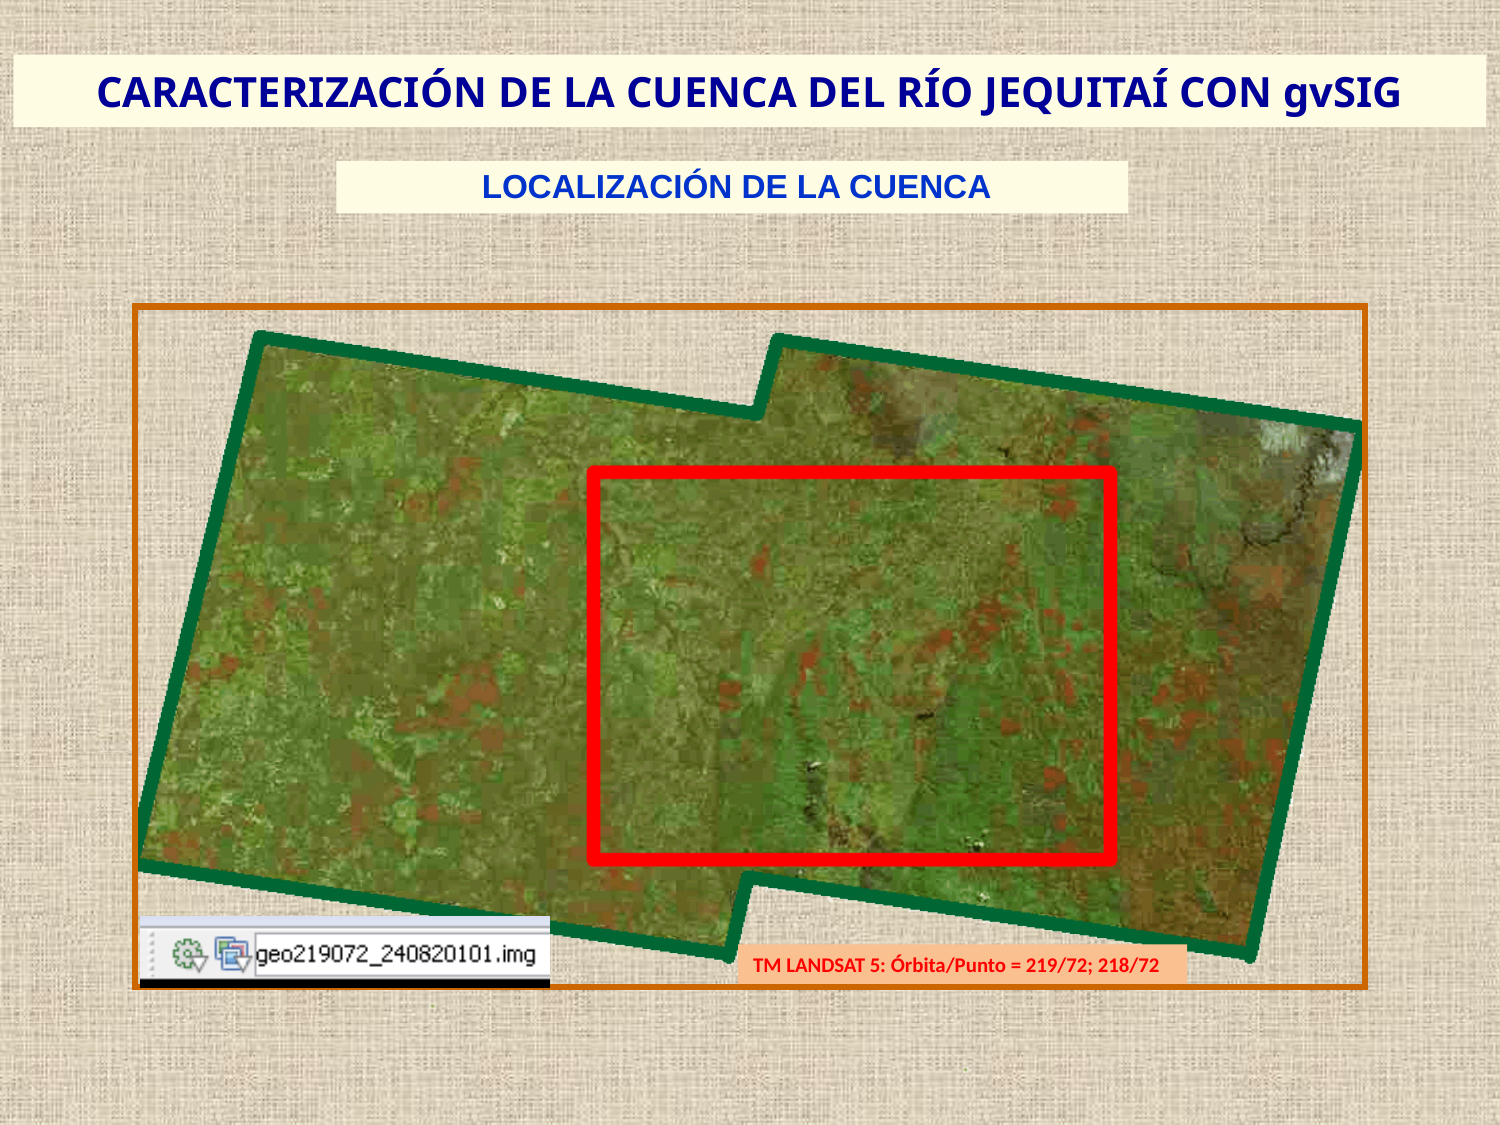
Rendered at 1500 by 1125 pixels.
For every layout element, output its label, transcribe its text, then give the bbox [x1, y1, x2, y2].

text_box TM LANDSAT 5: Órbita/Punto = 219/72; 218/72 [738, 944, 1188, 984]
text_box CARACTERIZACIÓN DE LA CUENCA DEL RÍO JEQUITAÍ CON gvSIG [13, 54, 1487, 128]
text_box LOCALIZACIÓN DE LA CUENCA [336, 160, 1129, 214]
picture [0, 0, 1500, 1125]
